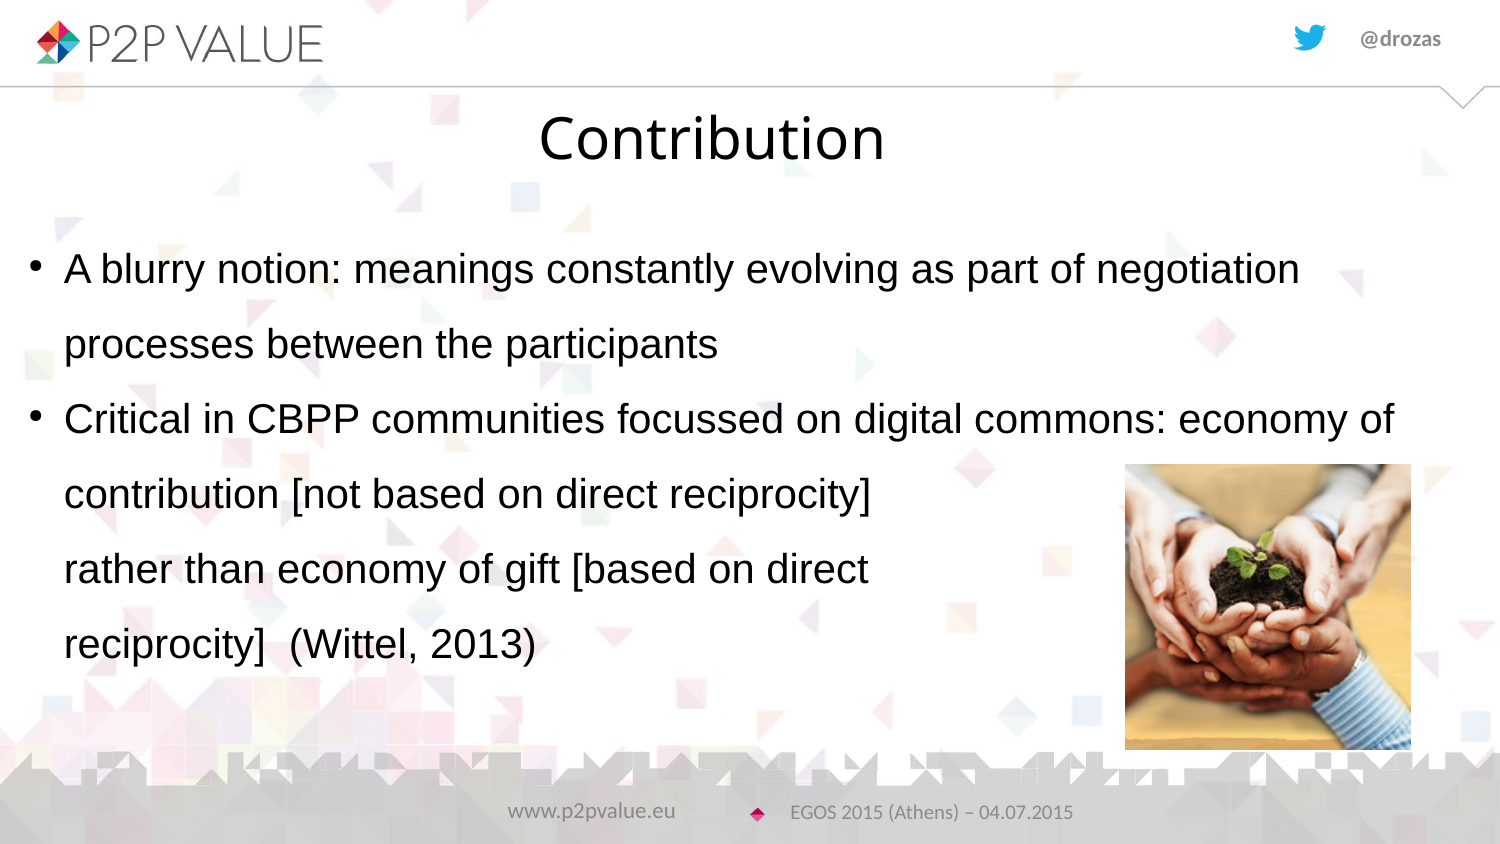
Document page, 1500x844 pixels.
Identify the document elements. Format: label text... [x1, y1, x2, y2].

subtitle A blurry notion: meanings constantly evolving as part of negotiation processes between the participants Critical in CBPP communities focussed on digital commons: economy of contribution [not based on direct reciprocity] rather than economy of gift [based on direct reciprocity] (Wittel, 2013) [15, 210, 1496, 766]
text_box www.p2pvalue.eu [501, 789, 720, 829]
text_box EGOS 2015 (Athens) – 04.07.2015 [777, 788, 1470, 834]
text_box @drozas [1333, 15, 1455, 60]
title Contribution [60, 92, 1366, 181]
picture [0, 0, 1500, 844]
